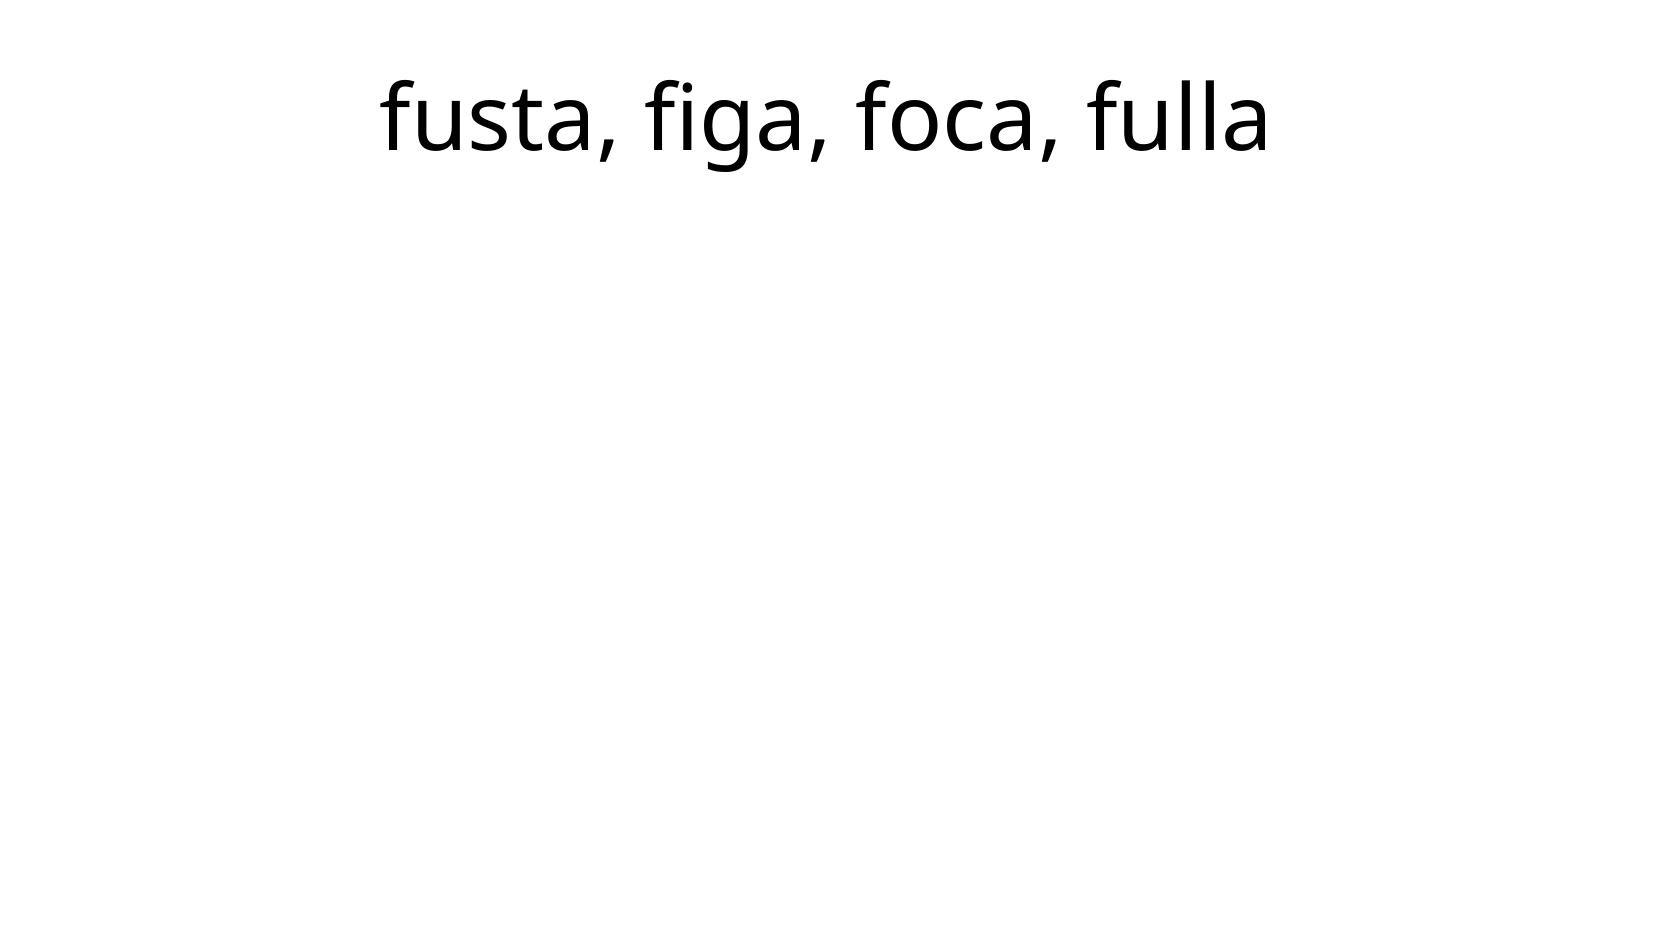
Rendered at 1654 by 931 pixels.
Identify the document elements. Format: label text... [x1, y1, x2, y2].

title fusta, figa, foca, fulla [82, 37, 1571, 193]
